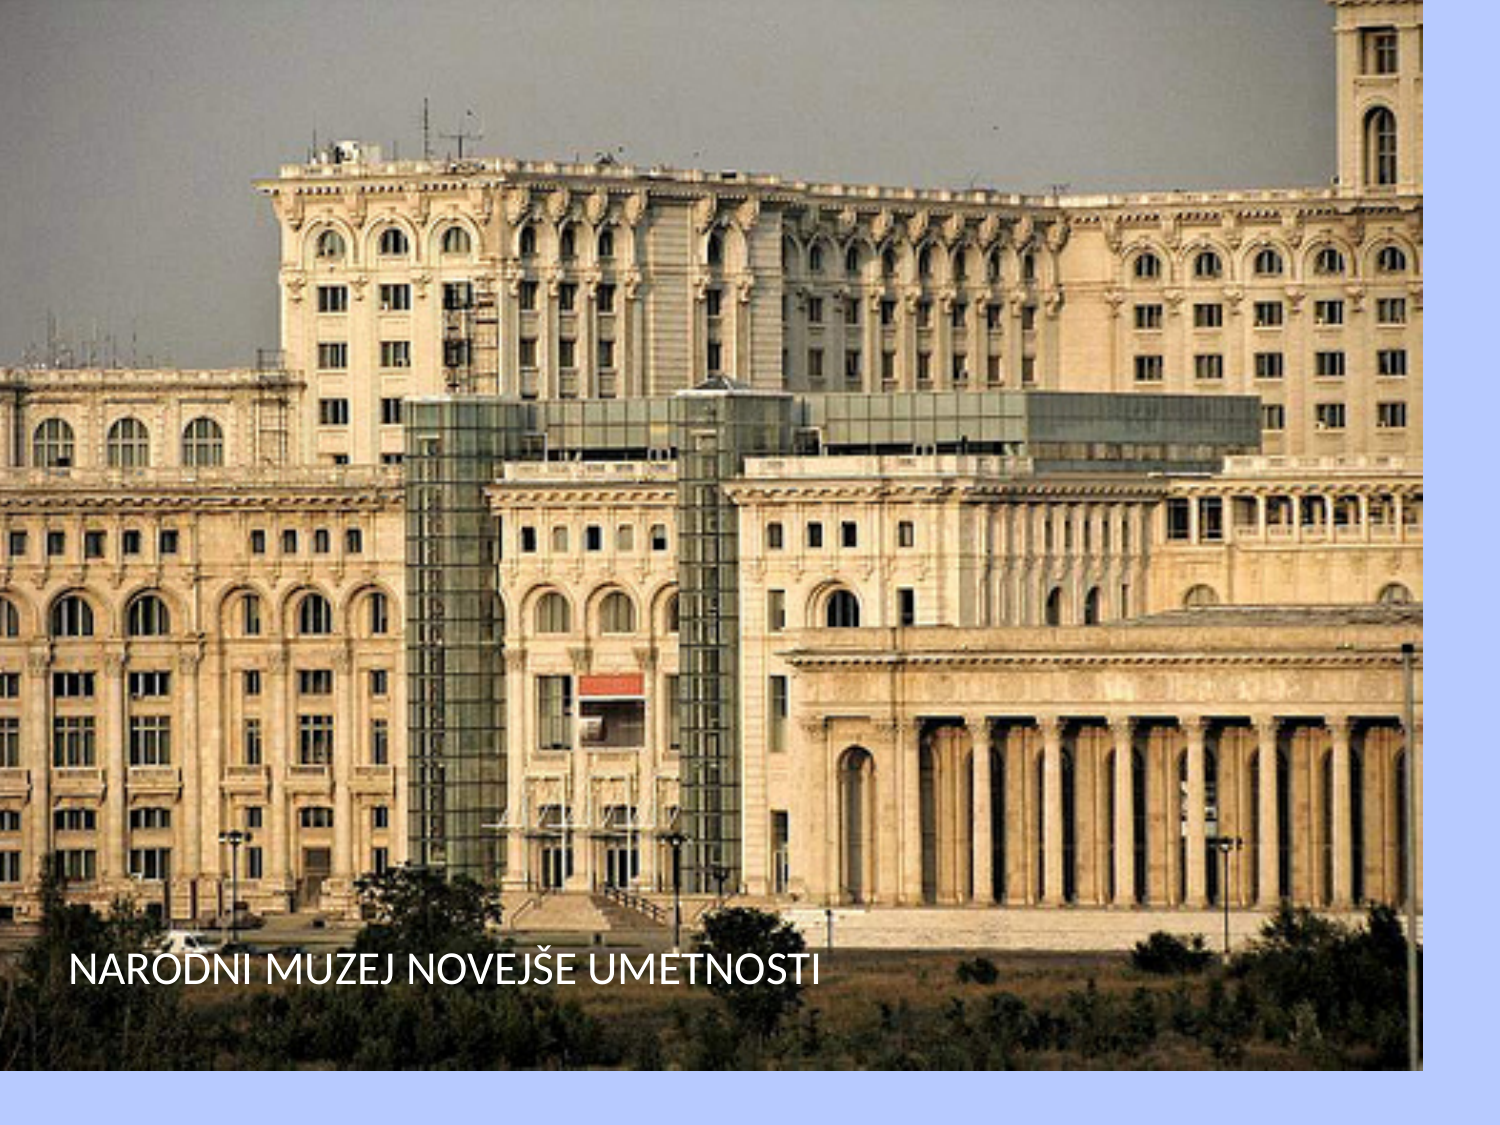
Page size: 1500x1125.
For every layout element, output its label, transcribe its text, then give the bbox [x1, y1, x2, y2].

list NARODNI MUZEJ NOVEJŠE UMETNOSTI [53, 267, 1404, 1010]
picture [0, 0, 1423, 1071]
